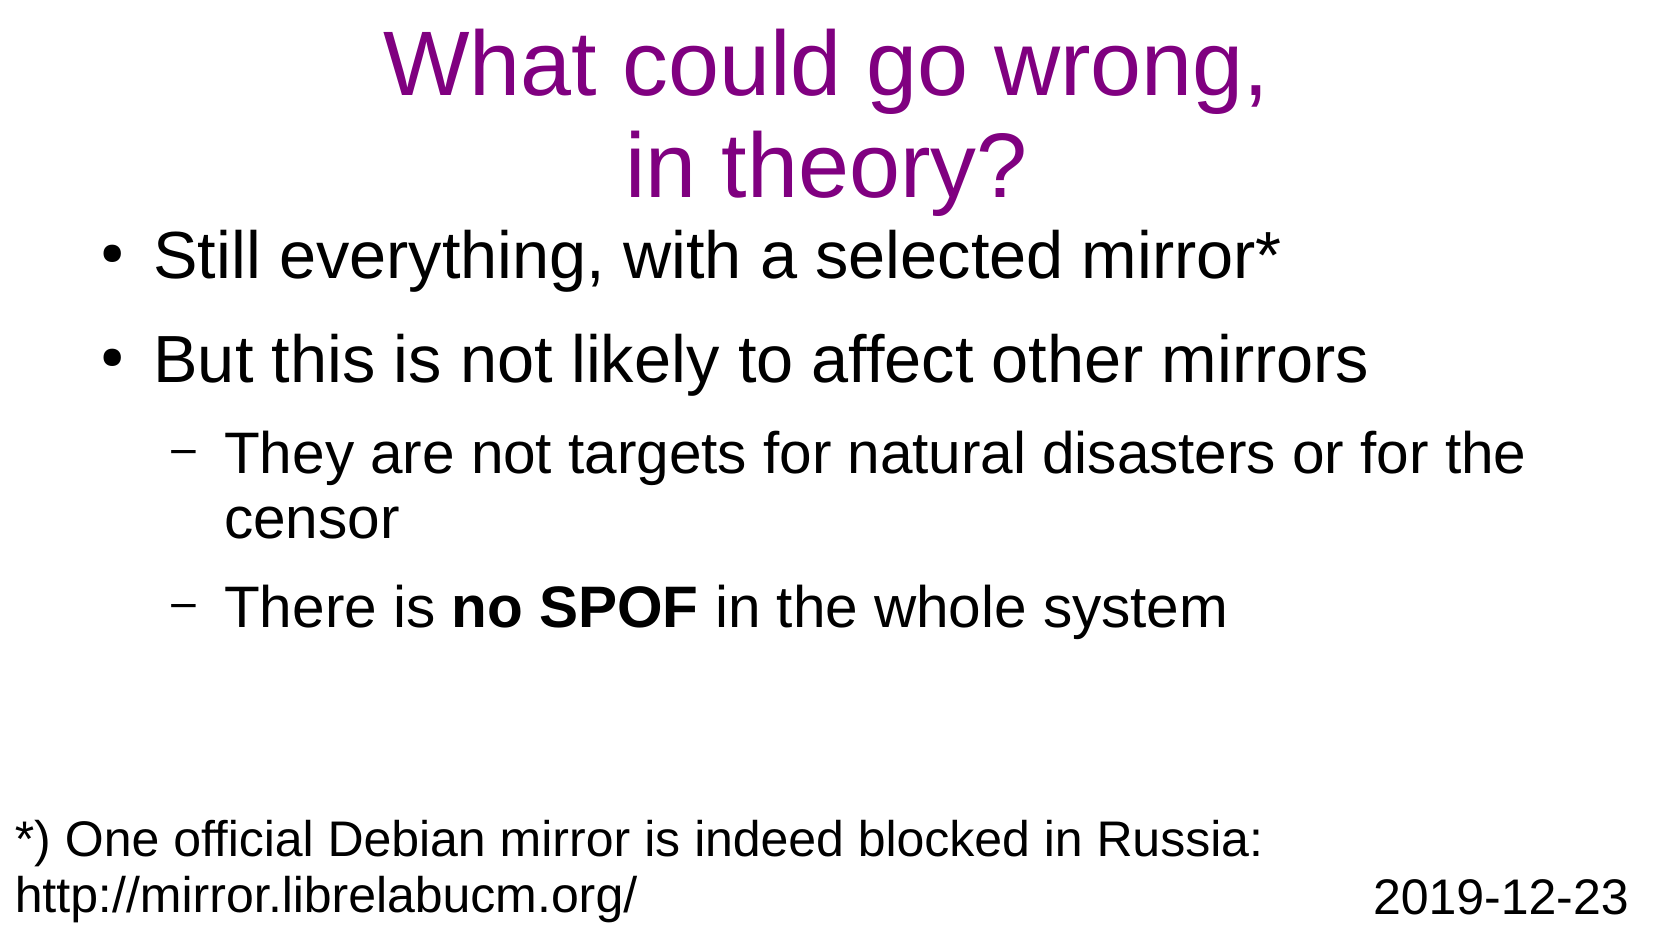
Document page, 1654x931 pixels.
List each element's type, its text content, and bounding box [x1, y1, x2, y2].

text_box 2019-12-23 [1358, 862, 1654, 931]
list Still everything, with a selected mirror* But this is not likely to affect other mirrors They are not targets for natural disasters or for the censor There is no SPOF in the whole system [82, 217, 1571, 757]
title What could go wrong, in theory? [82, 0, 1571, 217]
text_box *) One official Debian mirror is indeed blocked in Russia: http://mirror.librelabucm.org/ [0, 803, 1312, 931]
